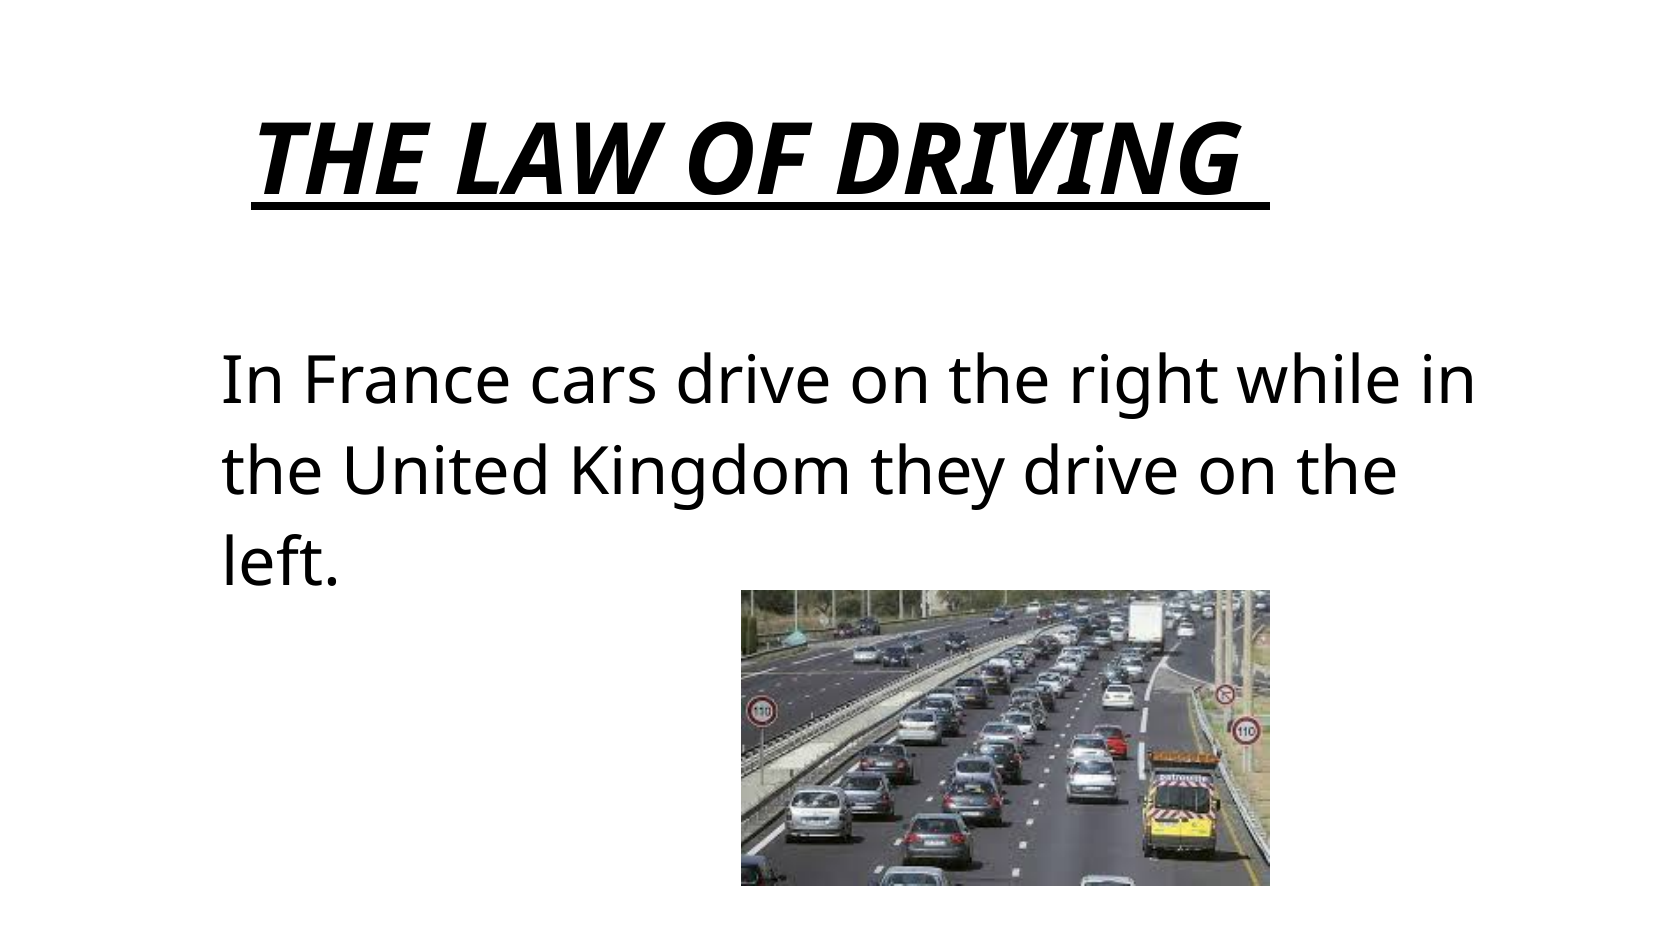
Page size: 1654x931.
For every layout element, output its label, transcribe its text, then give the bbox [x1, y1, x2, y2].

text_box In France cars drive on the right while in the United Kingdom they drive on the left. [206, 324, 1506, 663]
picture [741, 590, 1270, 886]
text_box THE LAW OF DRIVING [236, 80, 1520, 254]
